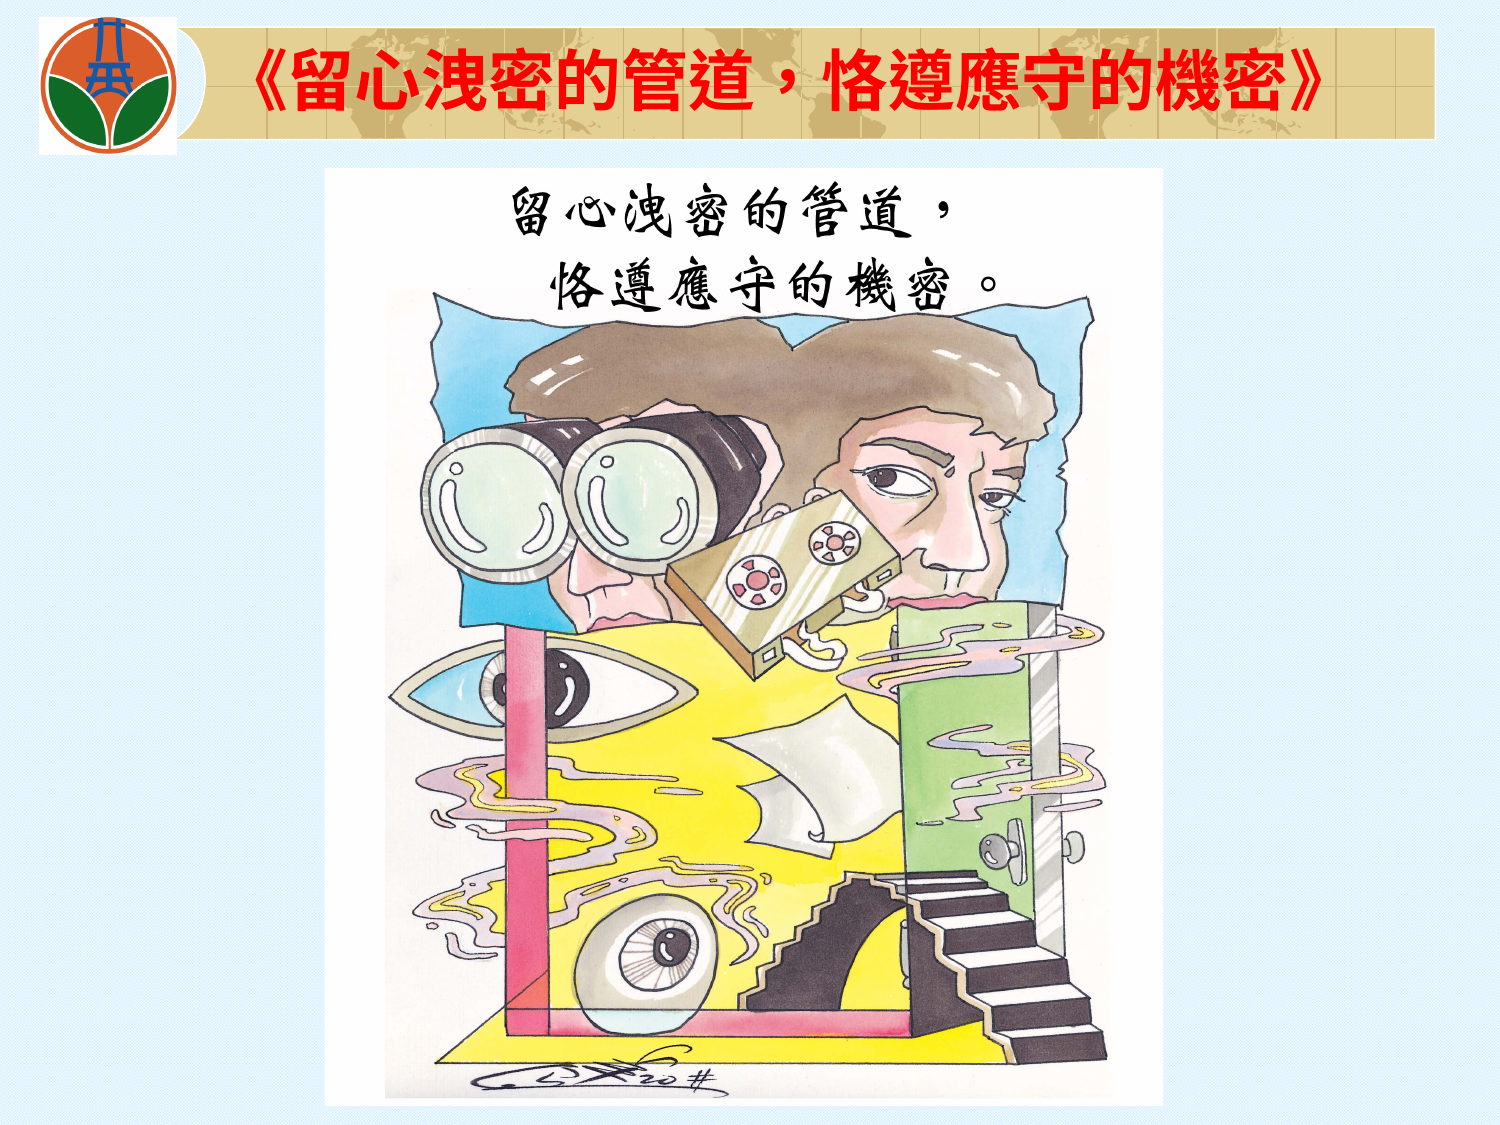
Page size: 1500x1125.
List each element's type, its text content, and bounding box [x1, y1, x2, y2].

text_box 《留心洩密的管道，恪遵應守的機密》 [206, 30, 1388, 127]
picture [0, 0, 1500, 1125]
